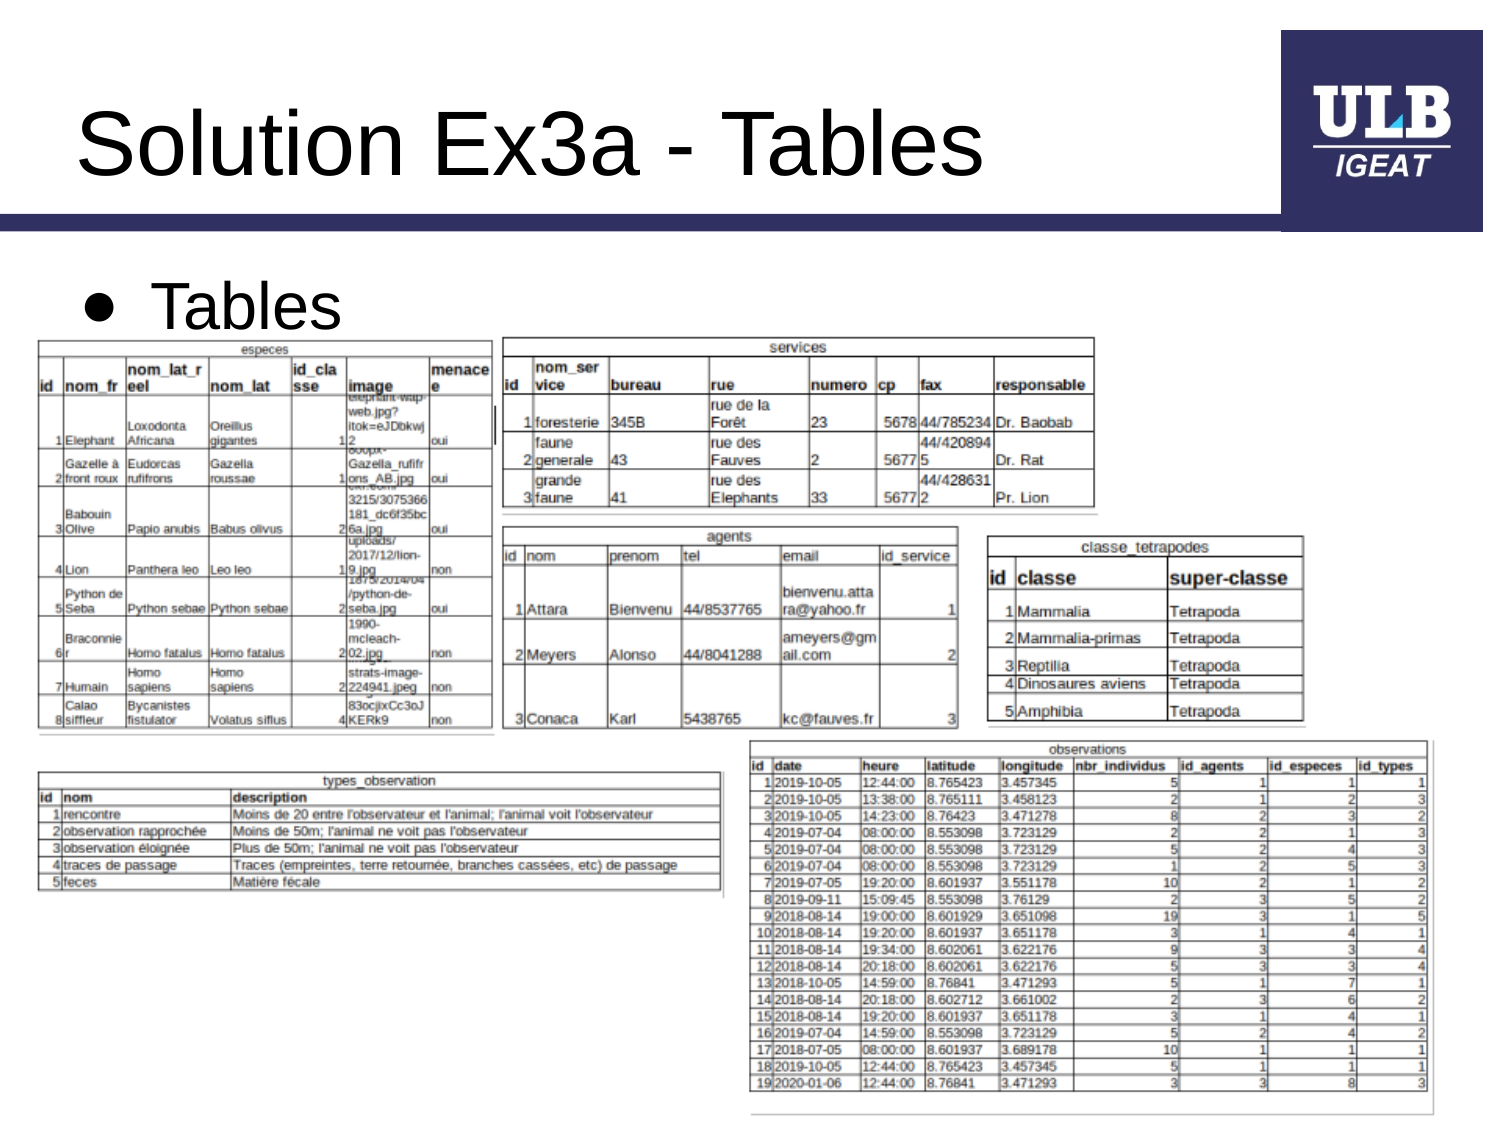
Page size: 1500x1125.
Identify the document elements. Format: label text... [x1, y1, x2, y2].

picture [1281, 30, 1483, 232]
list Tables [75, 263, 1425, 331]
title Solution Ex3a - Tables [75, 44, 1425, 233]
picture [24, 331, 1447, 1125]
